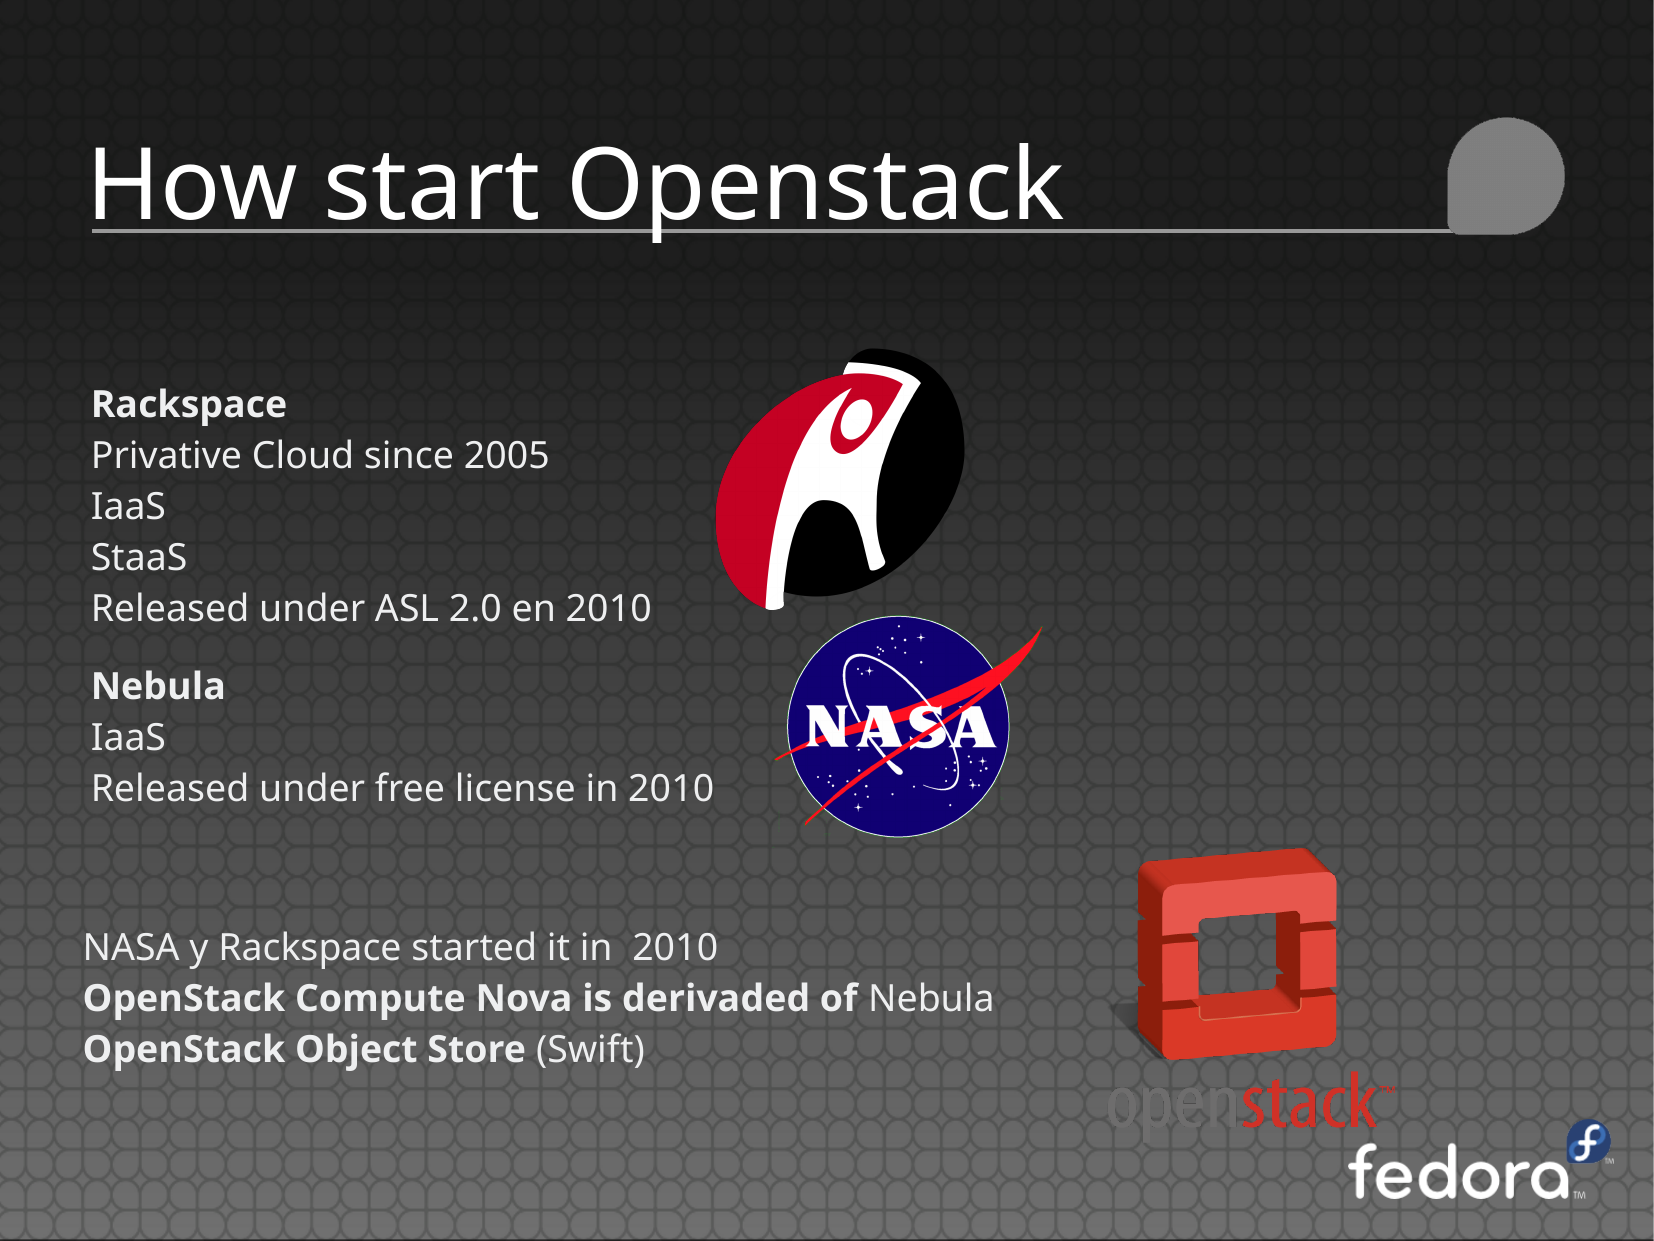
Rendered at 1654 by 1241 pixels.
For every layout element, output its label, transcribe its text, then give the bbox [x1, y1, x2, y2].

title How start Openstack [86, 112, 1576, 249]
text_box Rackspace Privative Cloud since 2005 IaaS StaaS Released under ASL 2.0 en 2010 [76, 370, 718, 603]
picture [0, 0, 1654, 1241]
text_box Nebula IaaS Released under free license in 2010 [76, 651, 780, 798]
text_box NASA y Rackspace started it in 2010 OpenStack Compute Nova is derivaded of Nebula OpenStack Object Store (Swift) [67, 912, 1121, 1059]
